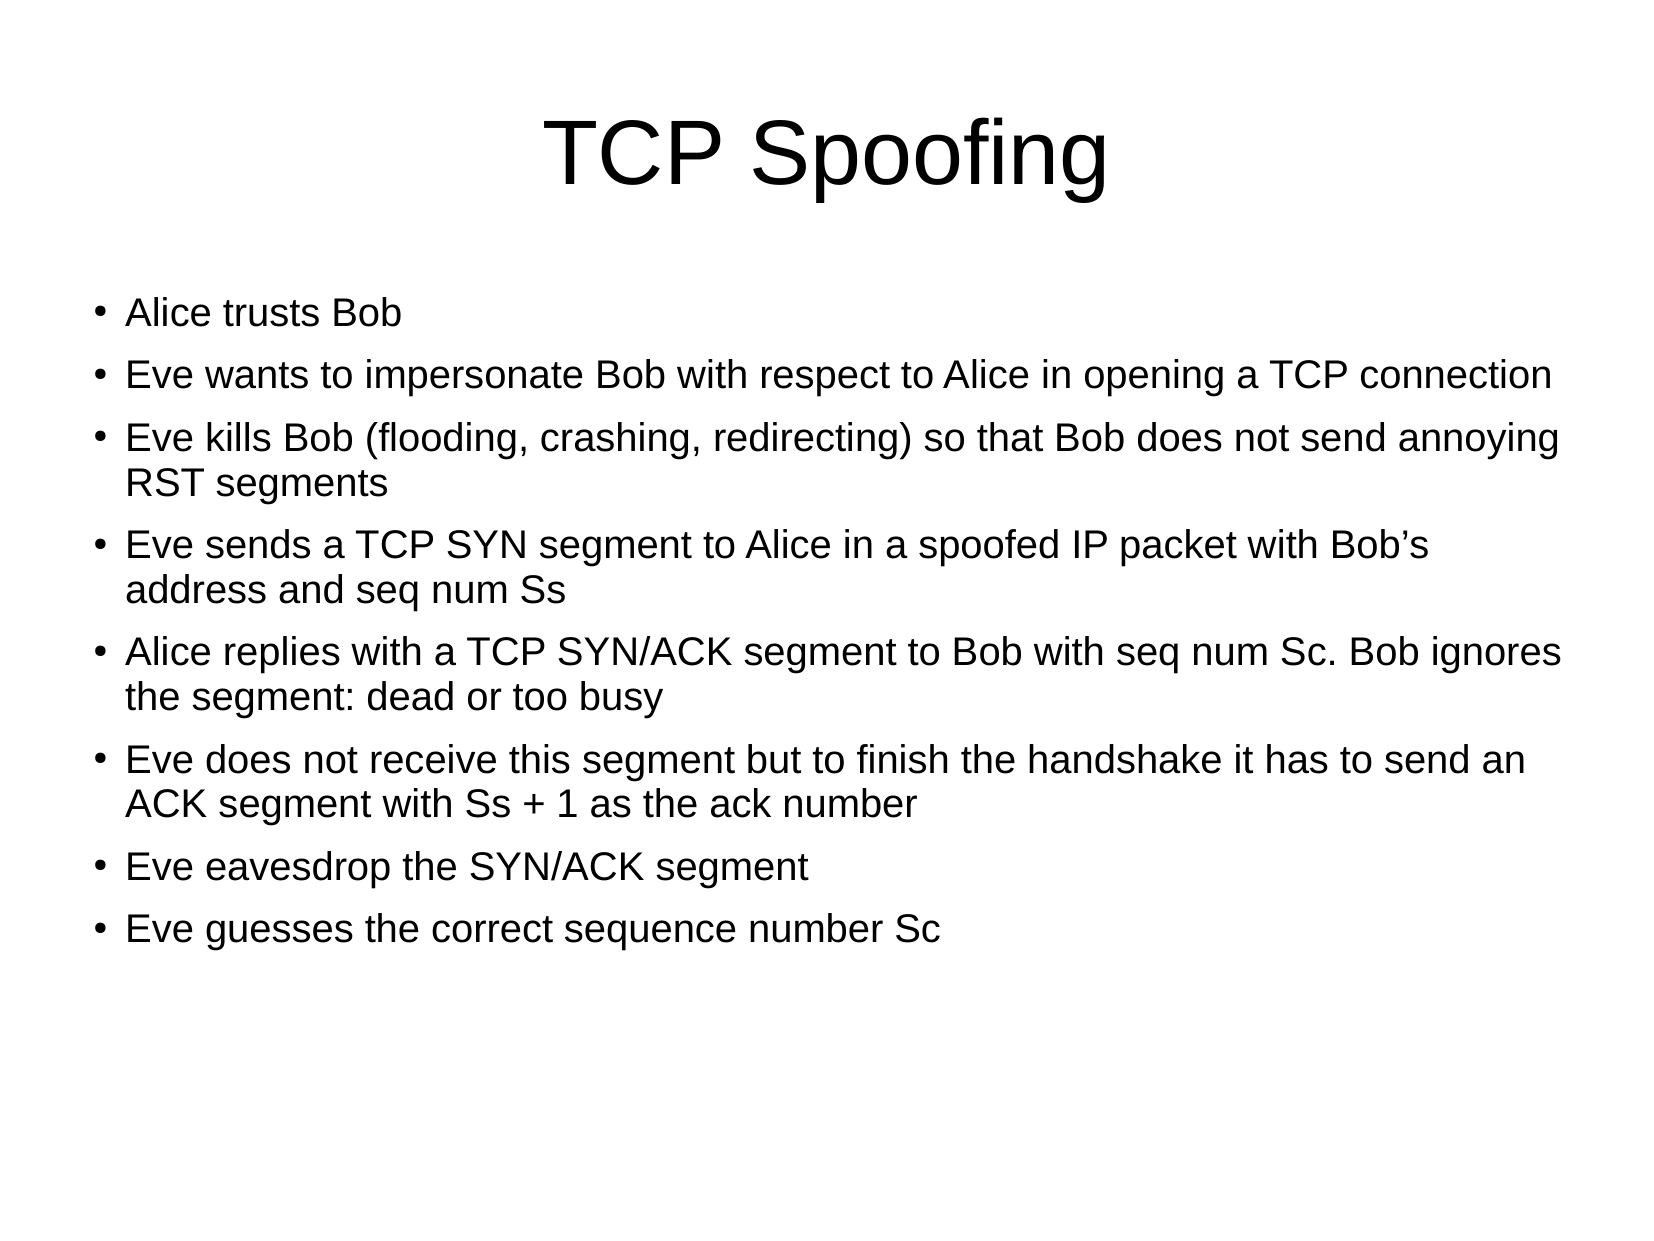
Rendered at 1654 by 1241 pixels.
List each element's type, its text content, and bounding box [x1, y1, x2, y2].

title TCP Spoofing [82, 49, 1571, 257]
list Alice trusts Bob Eve wants to impersonate Bob with respect to Alice in opening a TCP connection Eve kills Bob (flooding, crashing, redirecting) so that Bob does not send annoying RST segments Eve sends a TCP SYN segment to Alice in a spoofed IP packet with Bob’s address and seq num Ss Alice replies with a TCP SYN/ACK segment to Bob with seq num Sc. Bob ignores the segment: dead or too busy Eve does not receive this segment but to finish the handshake it has to send an ACK segment with Ss + 1 as the ack number Eve eavesdrop the SYN/ACK segment Eve guesses the correct sequence number Sc [82, 290, 1571, 1010]
